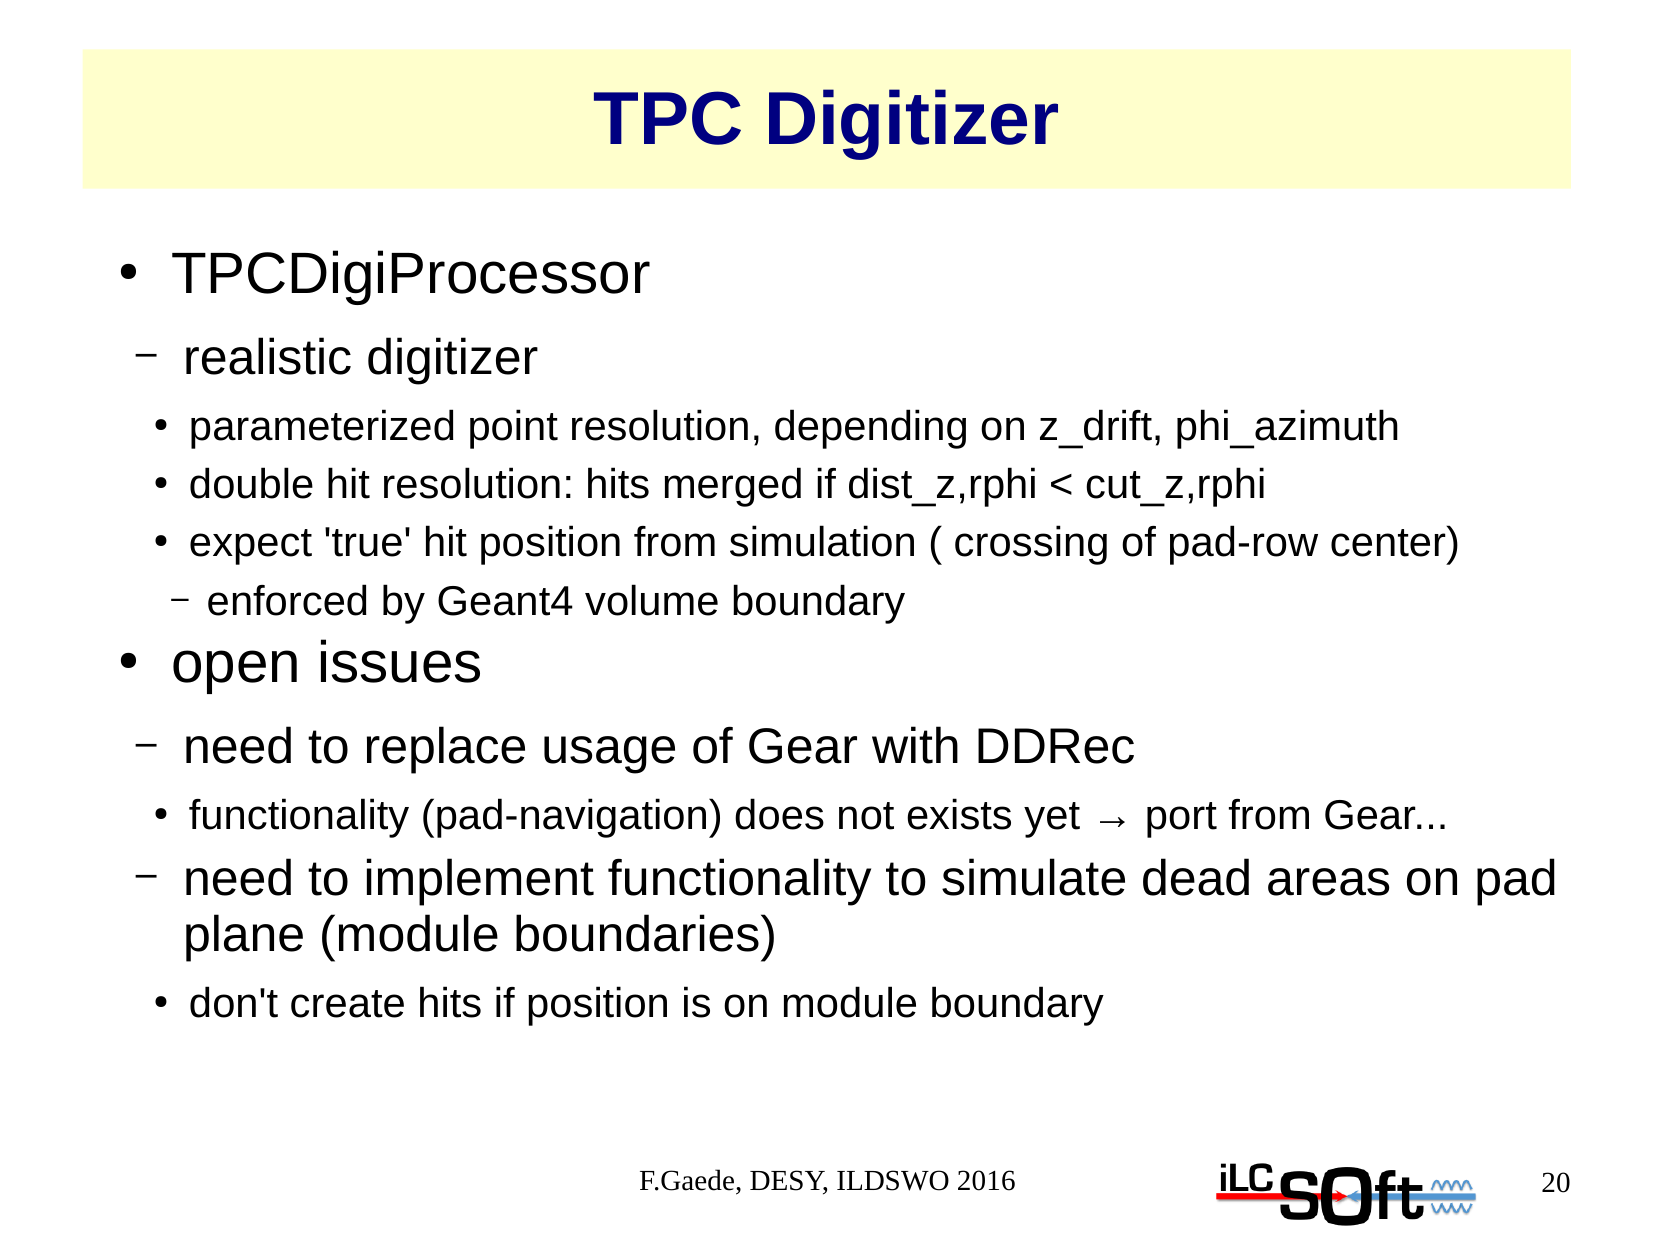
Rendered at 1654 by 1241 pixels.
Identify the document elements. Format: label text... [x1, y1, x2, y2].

list TPCDigiProcessor realistic digitizer parameterized point resolution, depending on z_drift, phi_azimuth double hit resolution: hits merged if dist_z,rphi < cut_z,rphi expect 'true' hit position from simulation ( crossing of pad-row center) enforced by Geant4 volume boundary open issues need to replace usage of Gear with DDRec functionality (pad-navigation) does not exists yet → port from Gear... need to implement functionality to simulate dead areas on pad plane (module boundaries) don't create hits if position is on module boundary [82, 240, 1571, 1059]
title TPC Digitizer [82, 49, 1571, 189]
picture [1206, 1155, 1561, 1241]
